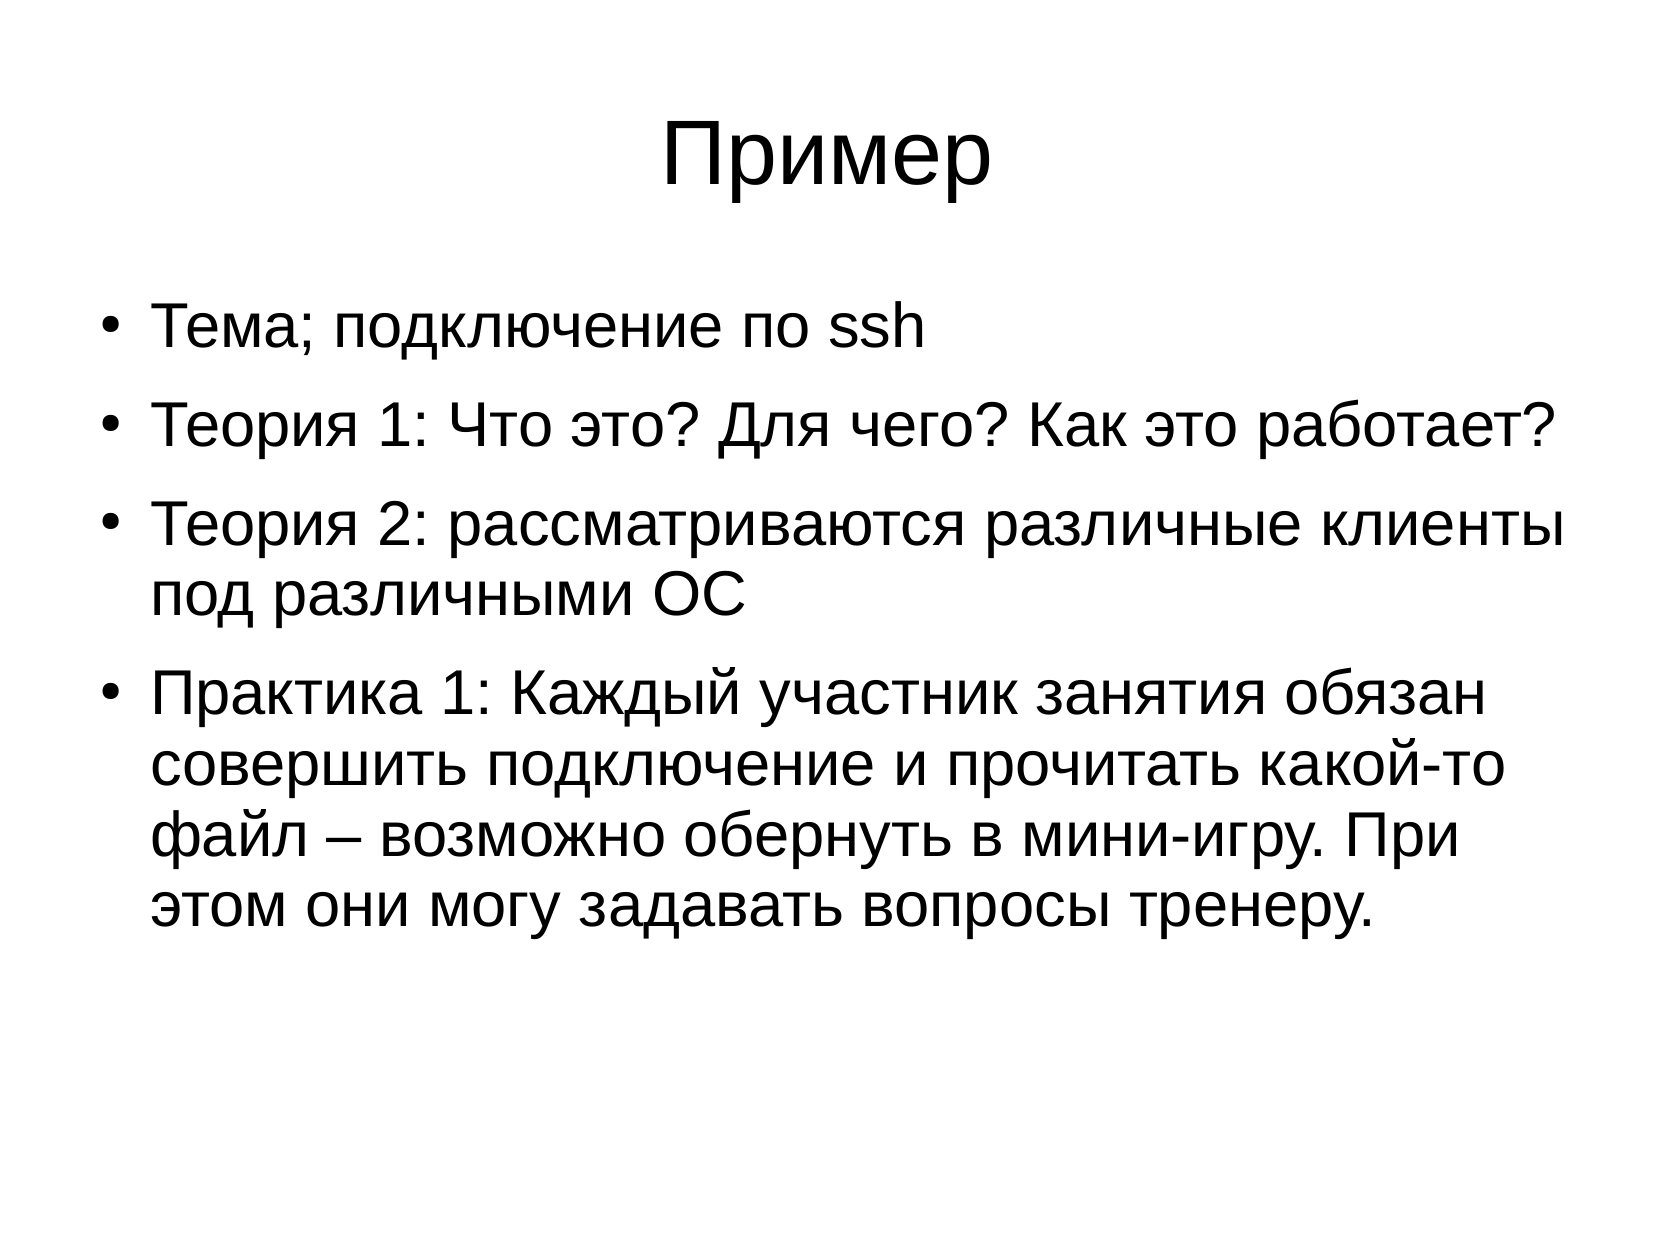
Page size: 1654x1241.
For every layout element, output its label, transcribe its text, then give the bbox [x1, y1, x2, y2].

list Тема; подключение по ssh Теория 1: Что это? Для чего? Как это работает? Теория 2: рассматриваются различные клиенты под различными ОС Практика 1: Каждый участник занятия обязан совершить подключение и прочитать какой-то файл – возможно обернуть в мини-игру. При этом они могу задавать вопросы тренеру. [82, 290, 1571, 1010]
title Пример [82, 49, 1571, 257]
